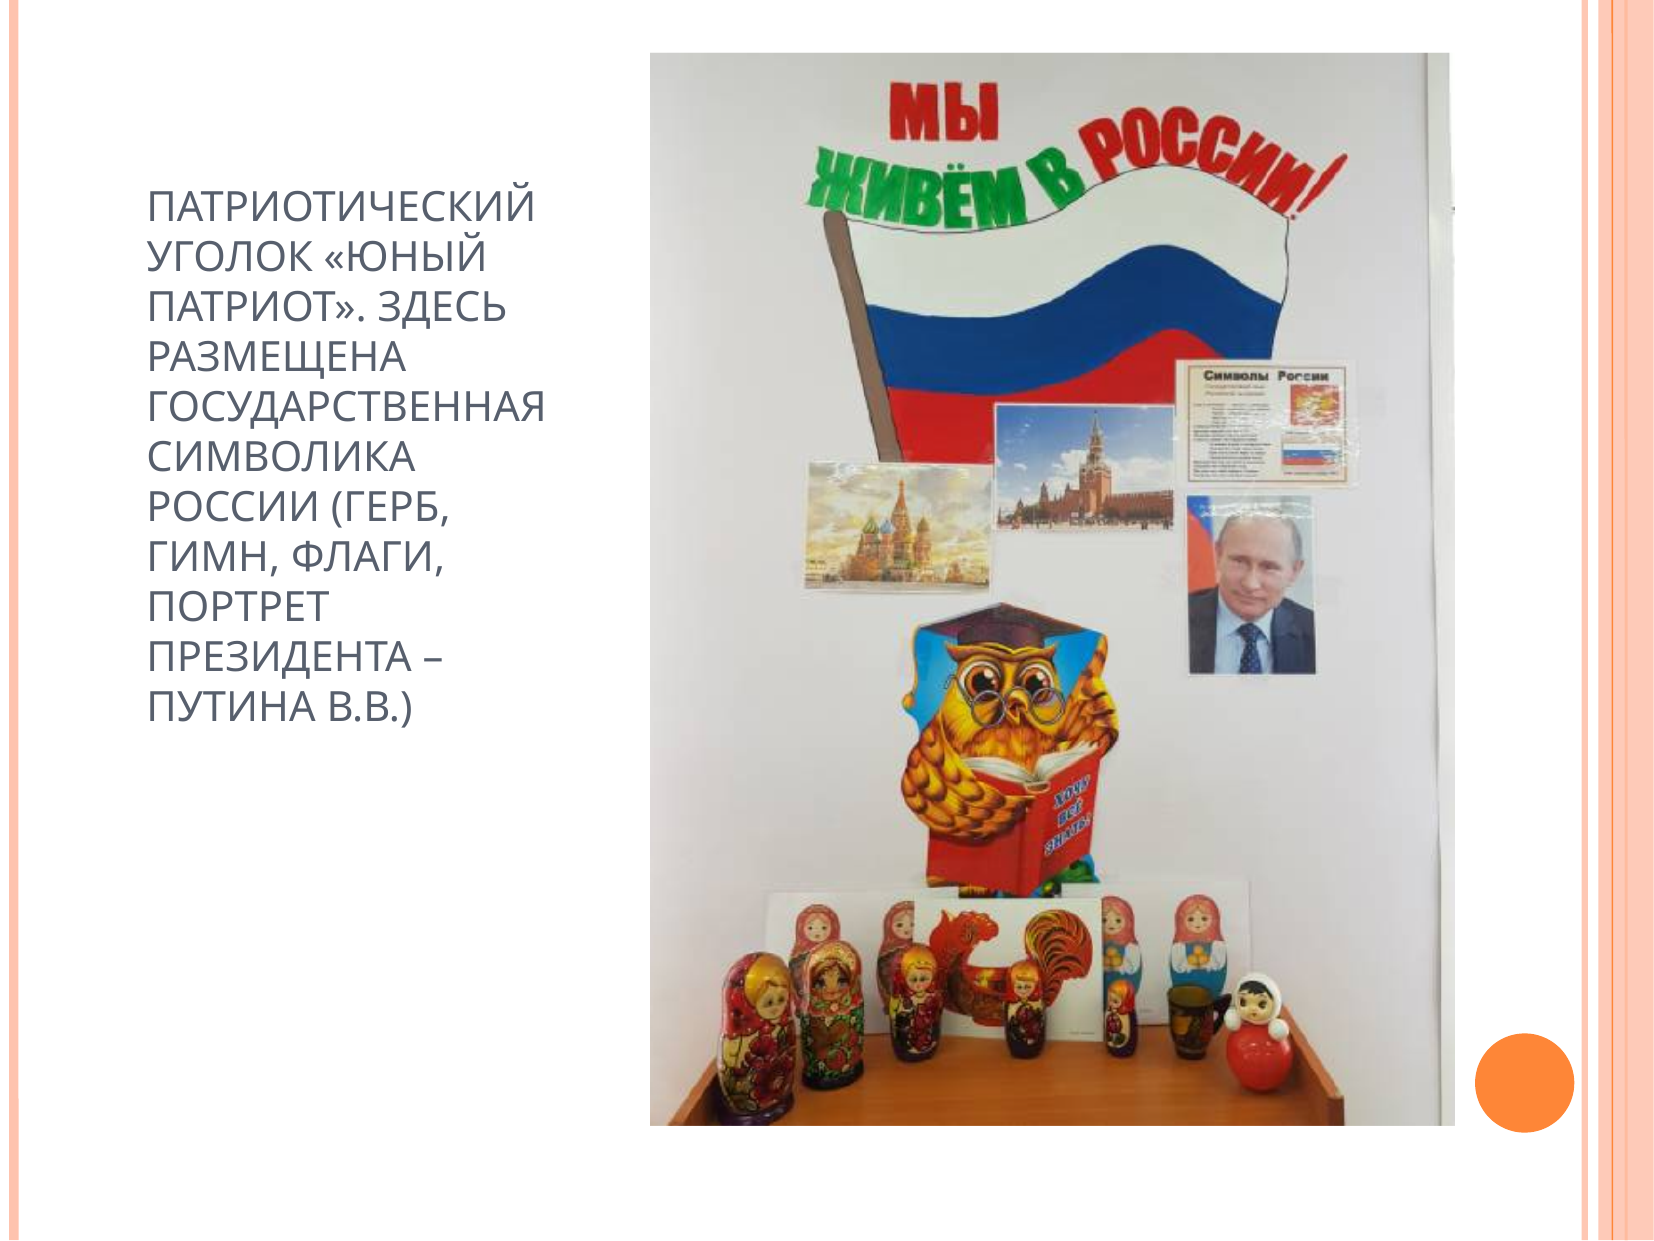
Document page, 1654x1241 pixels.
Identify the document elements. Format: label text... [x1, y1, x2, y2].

title Патриотический уголок «юный патриот». Здесь размещена государственная символика россии (герб, гимн, флаги, портрет президента – путина в.в.) [129, 171, 591, 798]
picture [649, 53, 1455, 1126]
